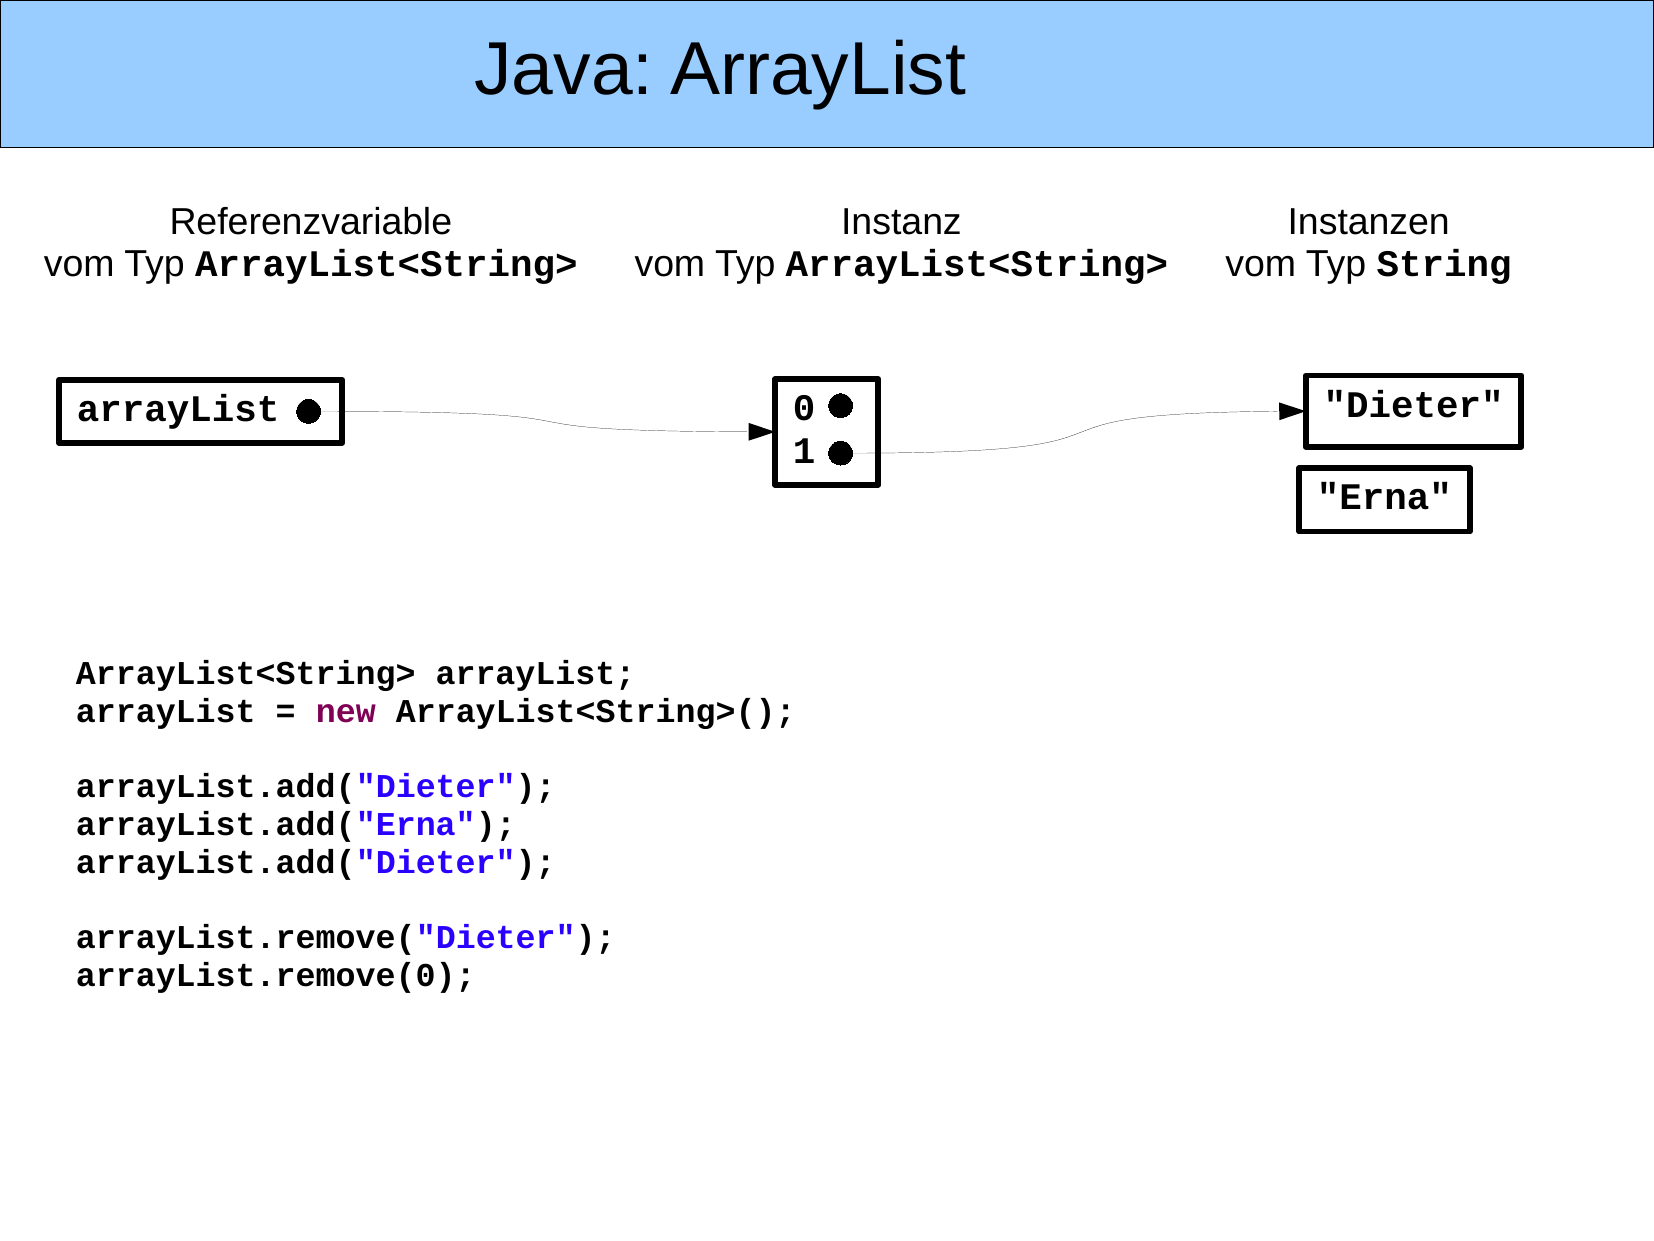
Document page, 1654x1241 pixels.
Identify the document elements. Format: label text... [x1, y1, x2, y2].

text_box [0, 0, 1654, 148]
text_box Instanzen vom Typ String [1210, 193, 1527, 296]
text_box Java: ArrayList [459, 19, 982, 119]
text_box arrayList [59, 379, 343, 443]
text_box "Dieter" [1305, 375, 1522, 447]
text_box Instanz vom Typ ArrayList<String> [619, 193, 1182, 296]
text_box [828, 441, 853, 466]
text_box 0 1 [775, 379, 879, 485]
text_box "Erna" [1299, 468, 1470, 532]
text_box [828, 393, 853, 418]
text_box Referenzvariable vom Typ ArrayList<String> [29, 193, 591, 296]
text_box ArrayList<String> arrayList; arrayList = new ArrayList<String>(); arrayList.add("Dieter"); arrayList.add("Erna"); arrayList.add("Dieter"); arrayList.remove("Dieter"); arrayList.remove(0); [61, 649, 1131, 1077]
text_box [296, 399, 321, 424]
